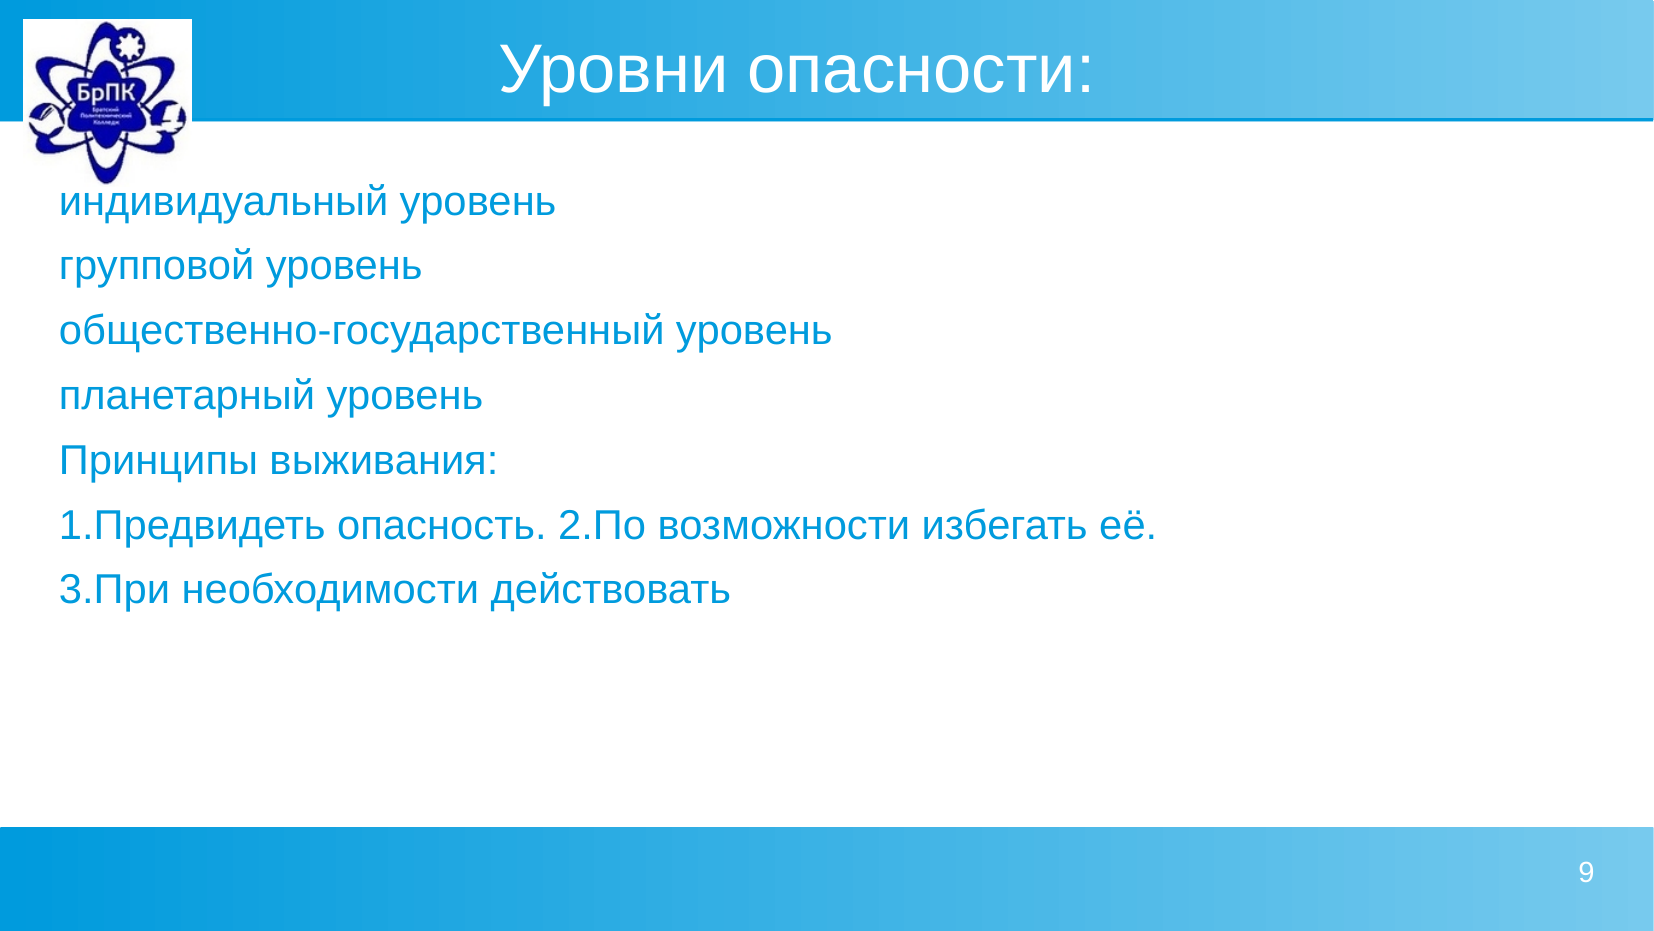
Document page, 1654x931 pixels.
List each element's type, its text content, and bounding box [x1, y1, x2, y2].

title Уровни опасности: [192, 30, 1565, 108]
picture [23, 20, 192, 187]
list индивидуальный уровень групповой уровень общественно-государственный уровень планетарный уровень Принципы выживания: 1.Предвидеть опасность. 2.По возможности избегать её. 3.При необходимости действовать [59, 177, 1595, 768]
